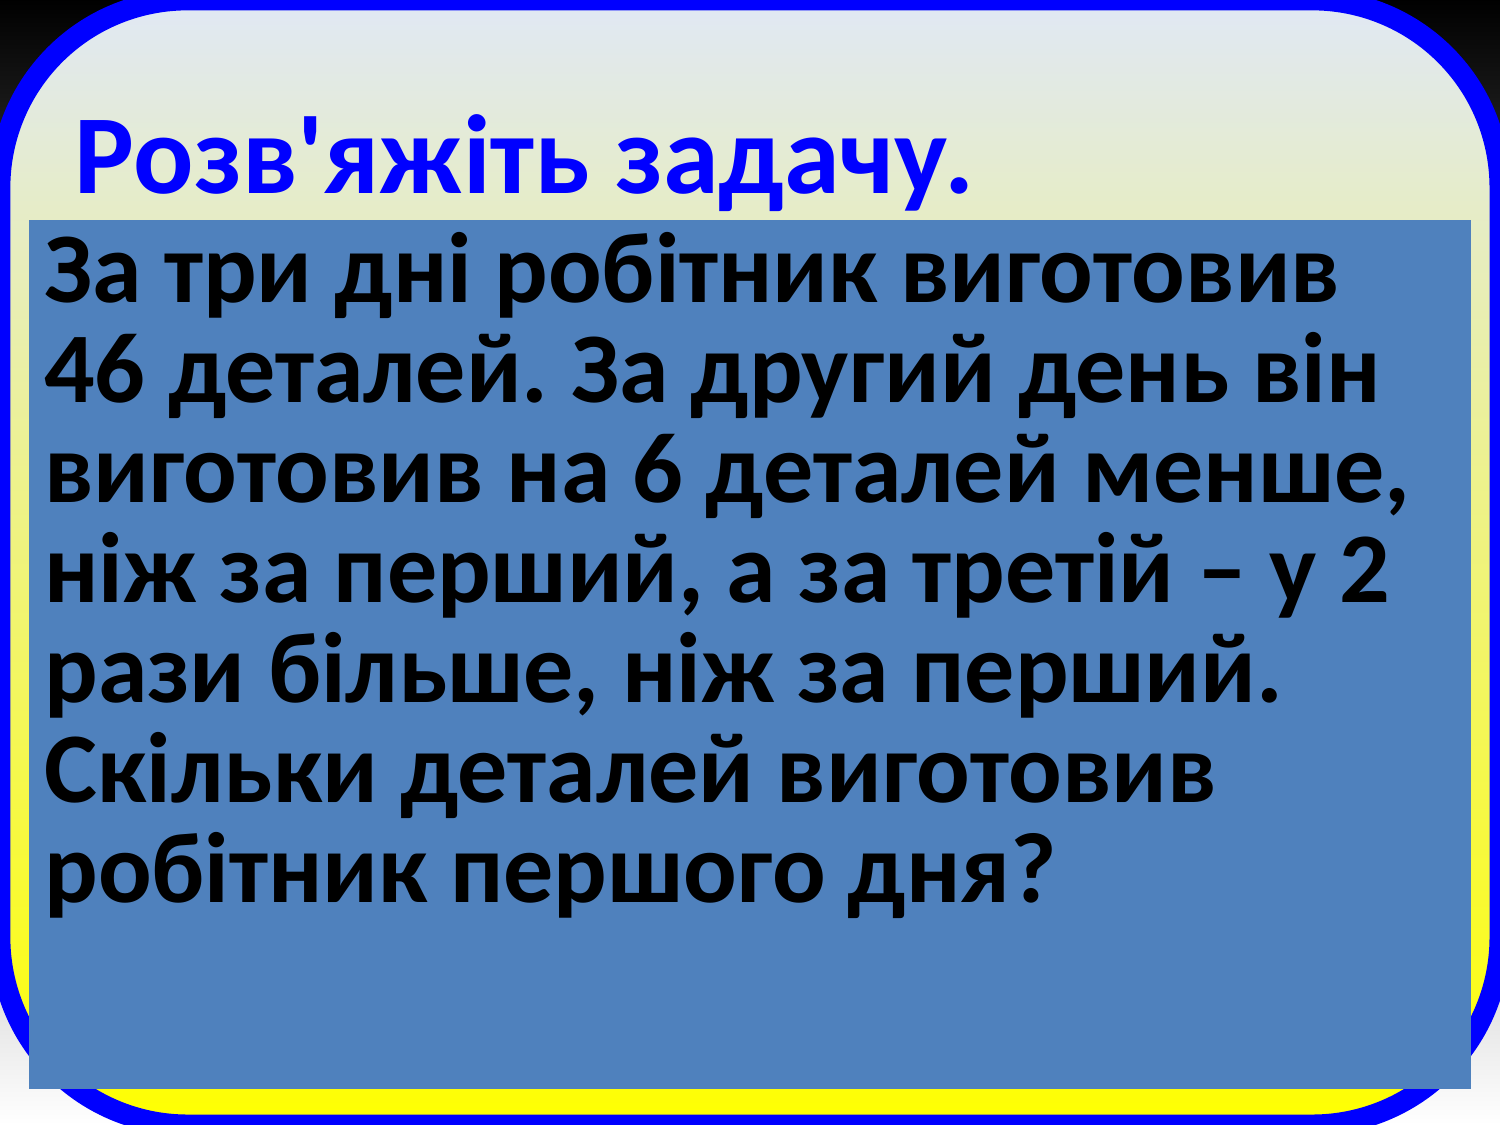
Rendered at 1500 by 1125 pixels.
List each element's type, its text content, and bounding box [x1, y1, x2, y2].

text_box Розв'яжіть задачу. [41, 73, 1459, 224]
table_header За три дні робітник виготовив 46 деталей. За другий день він виготовив на 6 деталей менше, ніж за перший, а за третій – у 2 рази більше, ніж за перший. Скільки деталей виготовив робітник першого дня? [29, 220, 1471, 1089]
text_box [0, 0, 1500, 1038]
text_box [77, 1089, 1423, 1125]
